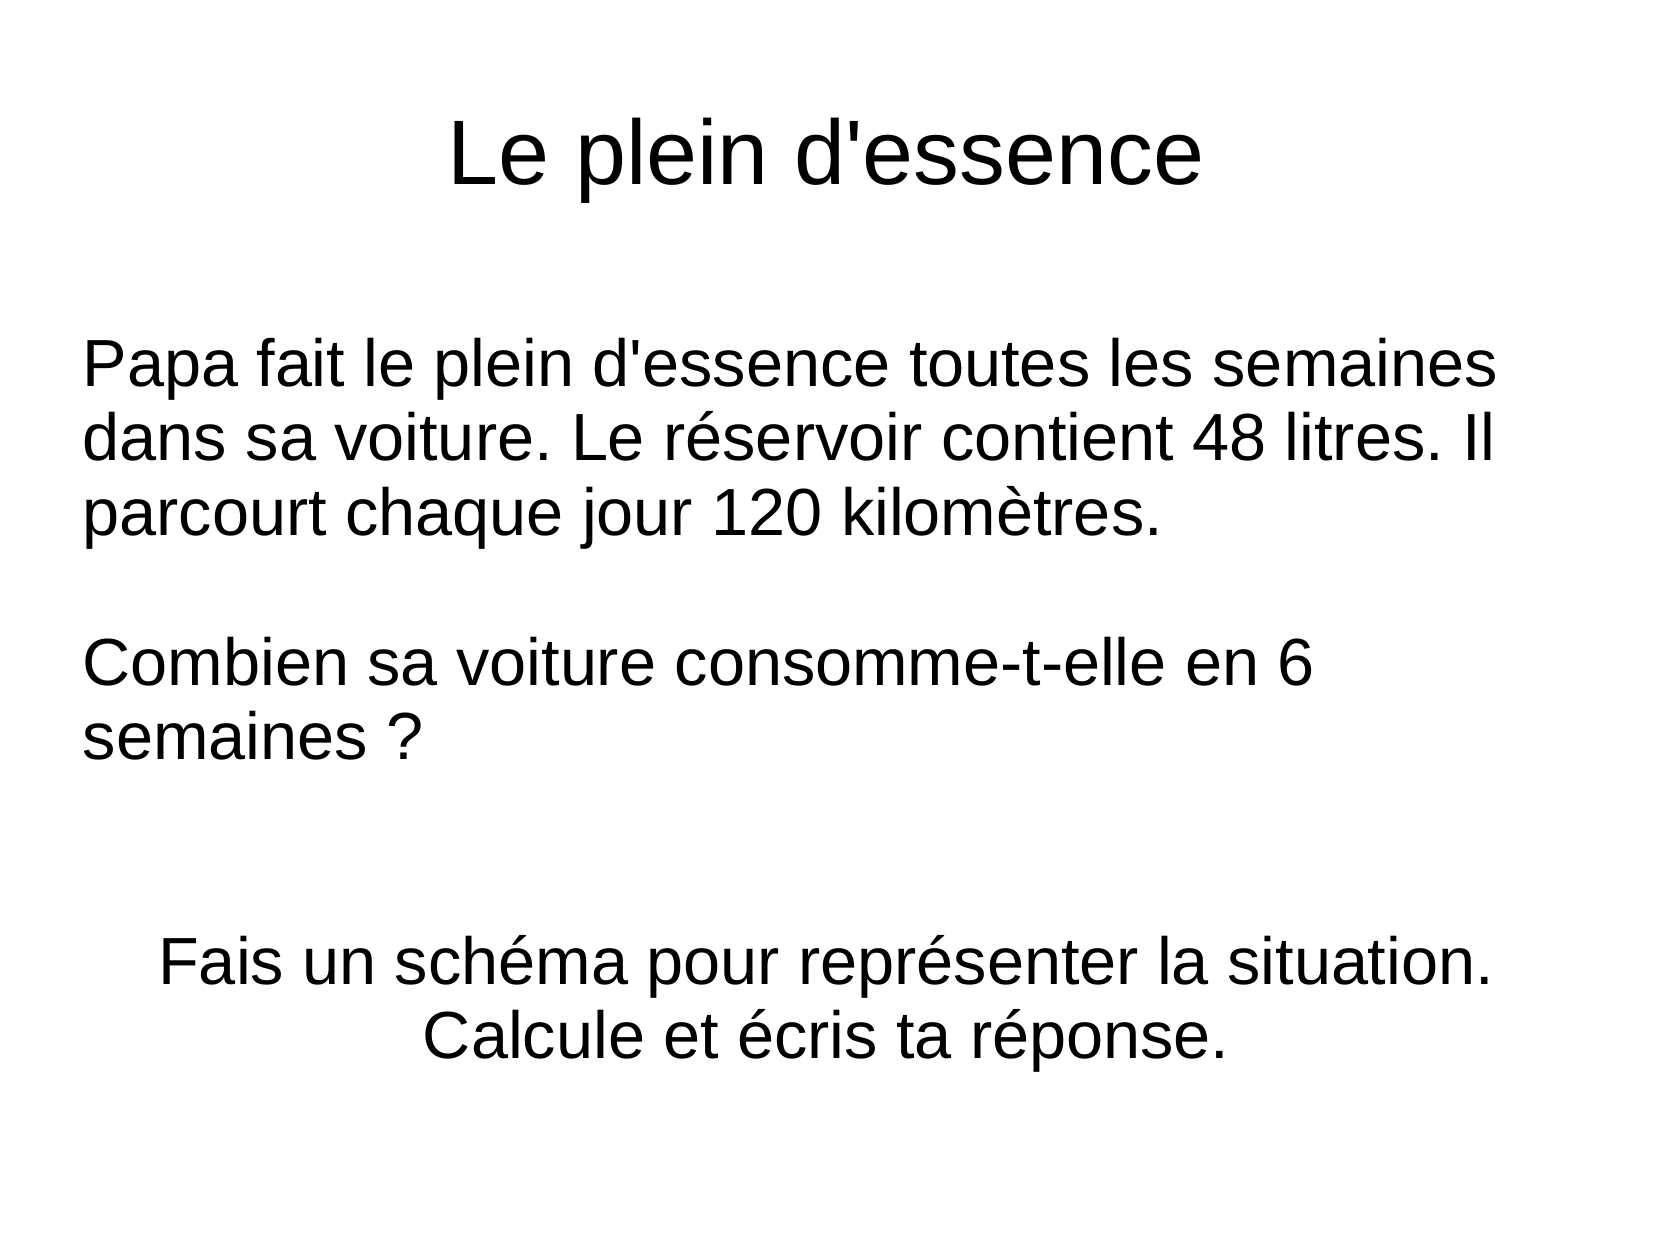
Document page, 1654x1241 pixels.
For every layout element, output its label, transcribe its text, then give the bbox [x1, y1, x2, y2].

title Le plein d'essence [82, 49, 1571, 257]
subtitle Papa fait le plein d'essence toutes les semaines dans sa voiture. Le réservoir contient 48 litres. Il parcourt chaque jour 120 kilomètres. Combien sa voiture consomme-t-elle en 6 semaines ? Fais un schéma pour représenter la situation. Calcule et écris ta réponse. [82, 290, 1571, 1109]
